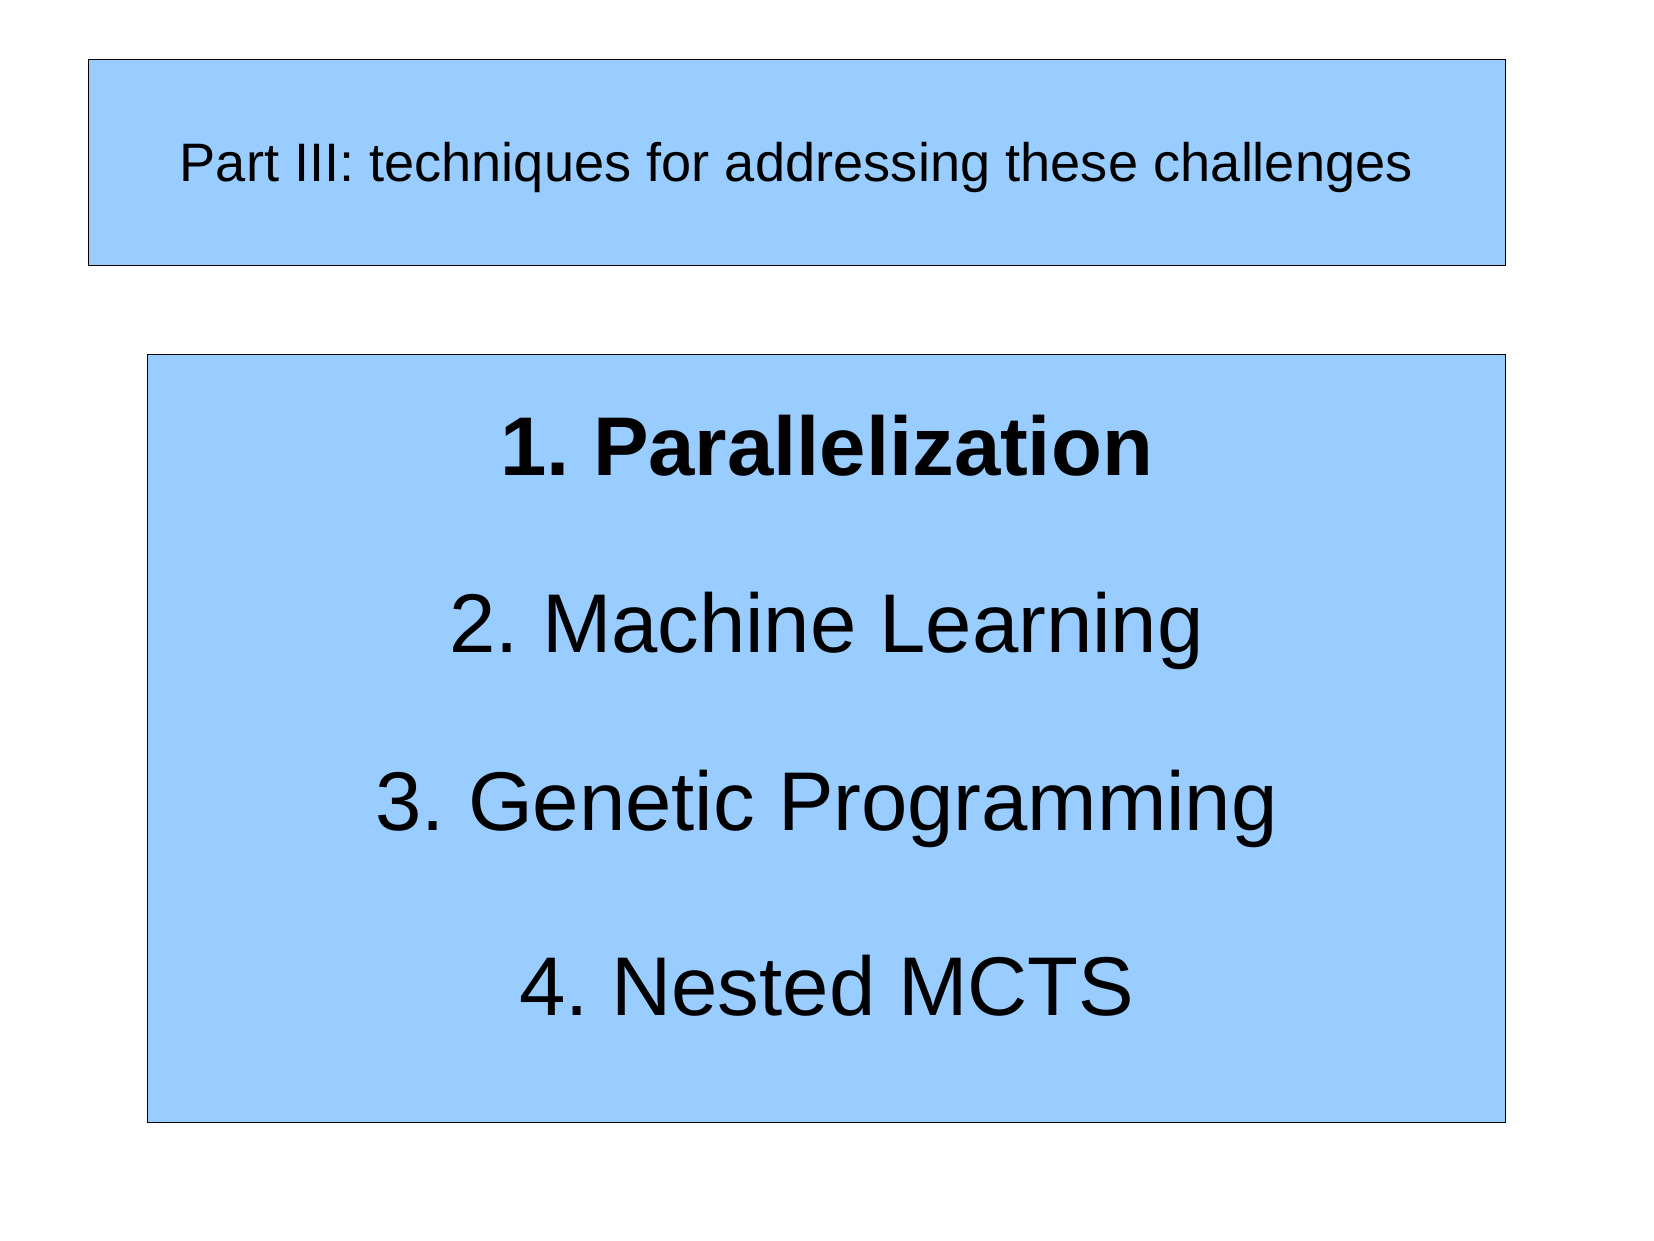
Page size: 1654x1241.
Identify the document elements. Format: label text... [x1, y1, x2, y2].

text_box 1. Parallelization 2. Machine Learning 3. Genetic Programming 4. Nested MCTS [147, 354, 1506, 1123]
text_box Part III: techniques for addressing these challenges [88, 59, 1506, 266]
